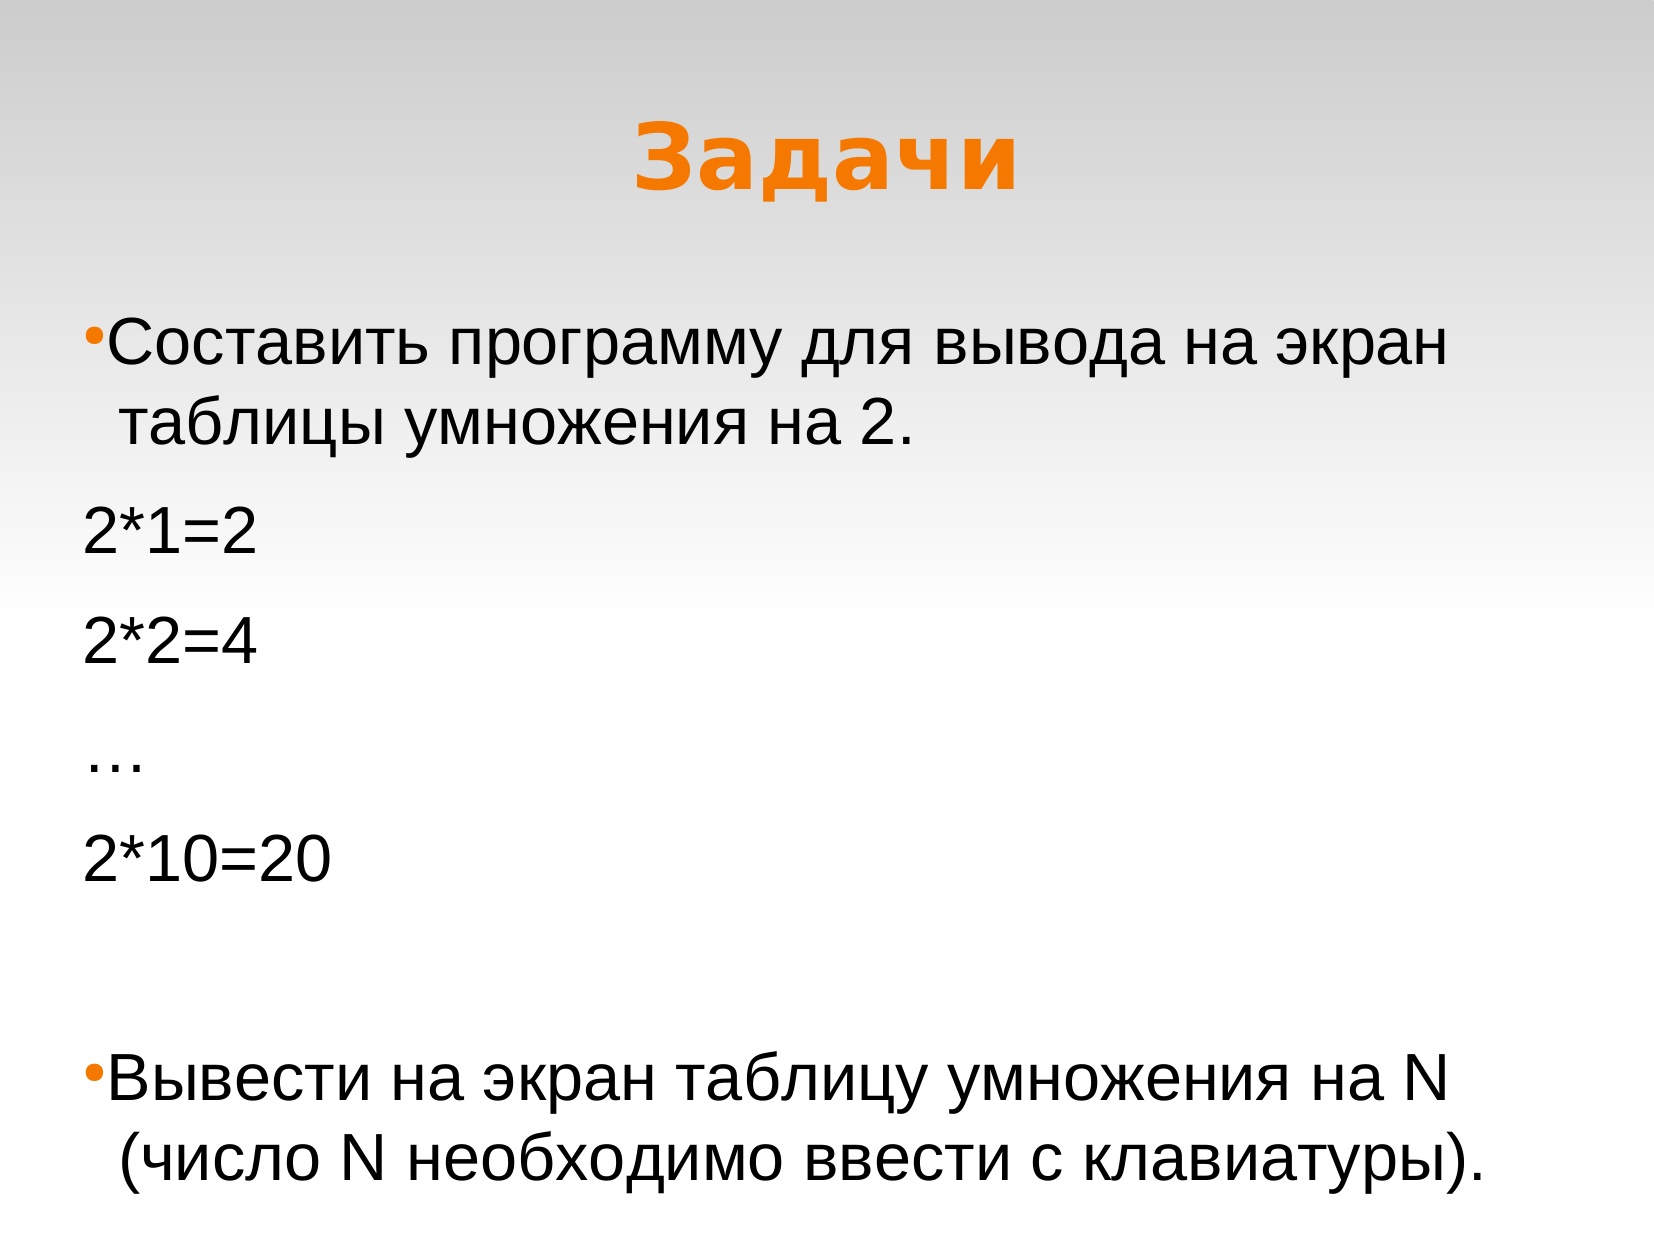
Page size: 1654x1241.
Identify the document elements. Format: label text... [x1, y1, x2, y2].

subtitle Составить программу для вывода на экран таблицы умножения на 2. 2*1=2 2*2=4 … 2*10=20 Вывести на экран таблицу умножения на N (число N необходимо ввести с клавиатуры). [82, 297, 1571, 1102]
title Задачи [82, 56, 1571, 250]
